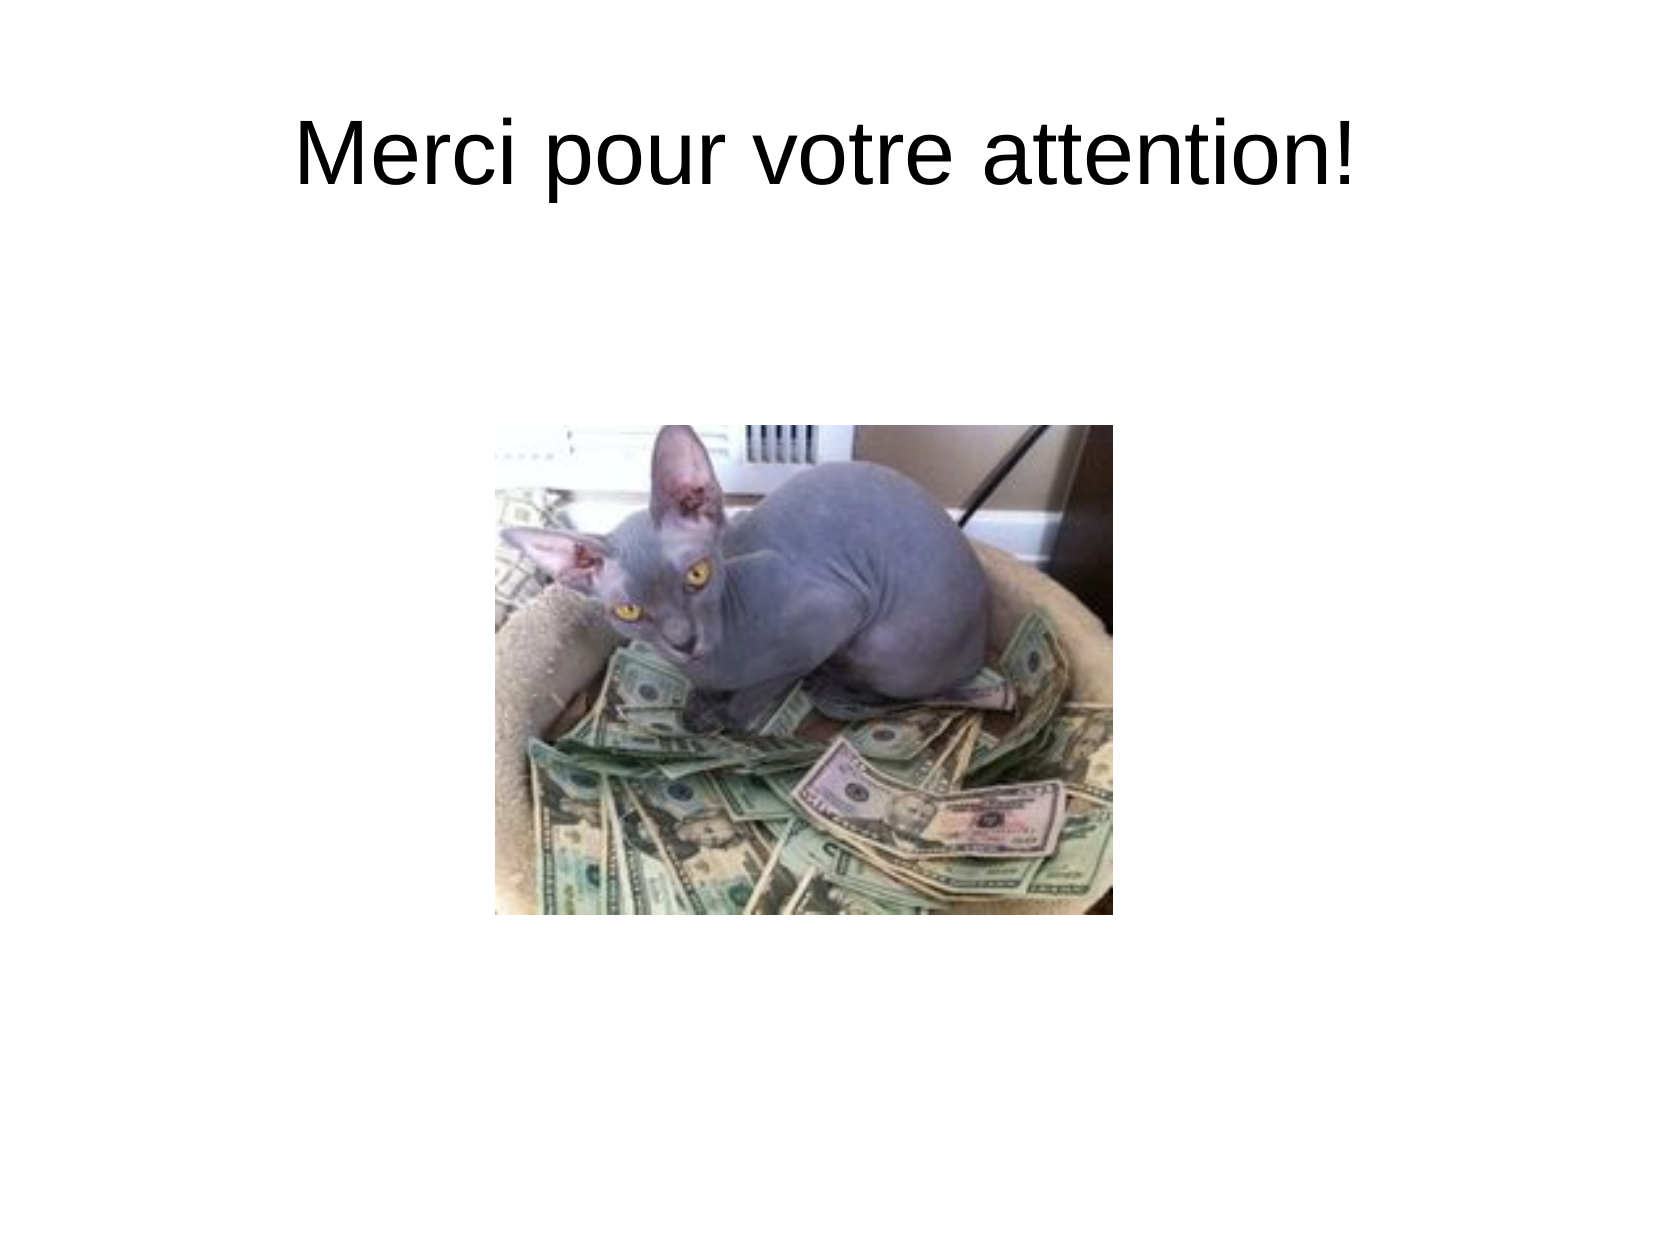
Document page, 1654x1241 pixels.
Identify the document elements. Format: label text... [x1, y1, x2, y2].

title Merci pour votre attention! [82, 49, 1571, 257]
picture [495, 425, 1113, 916]
